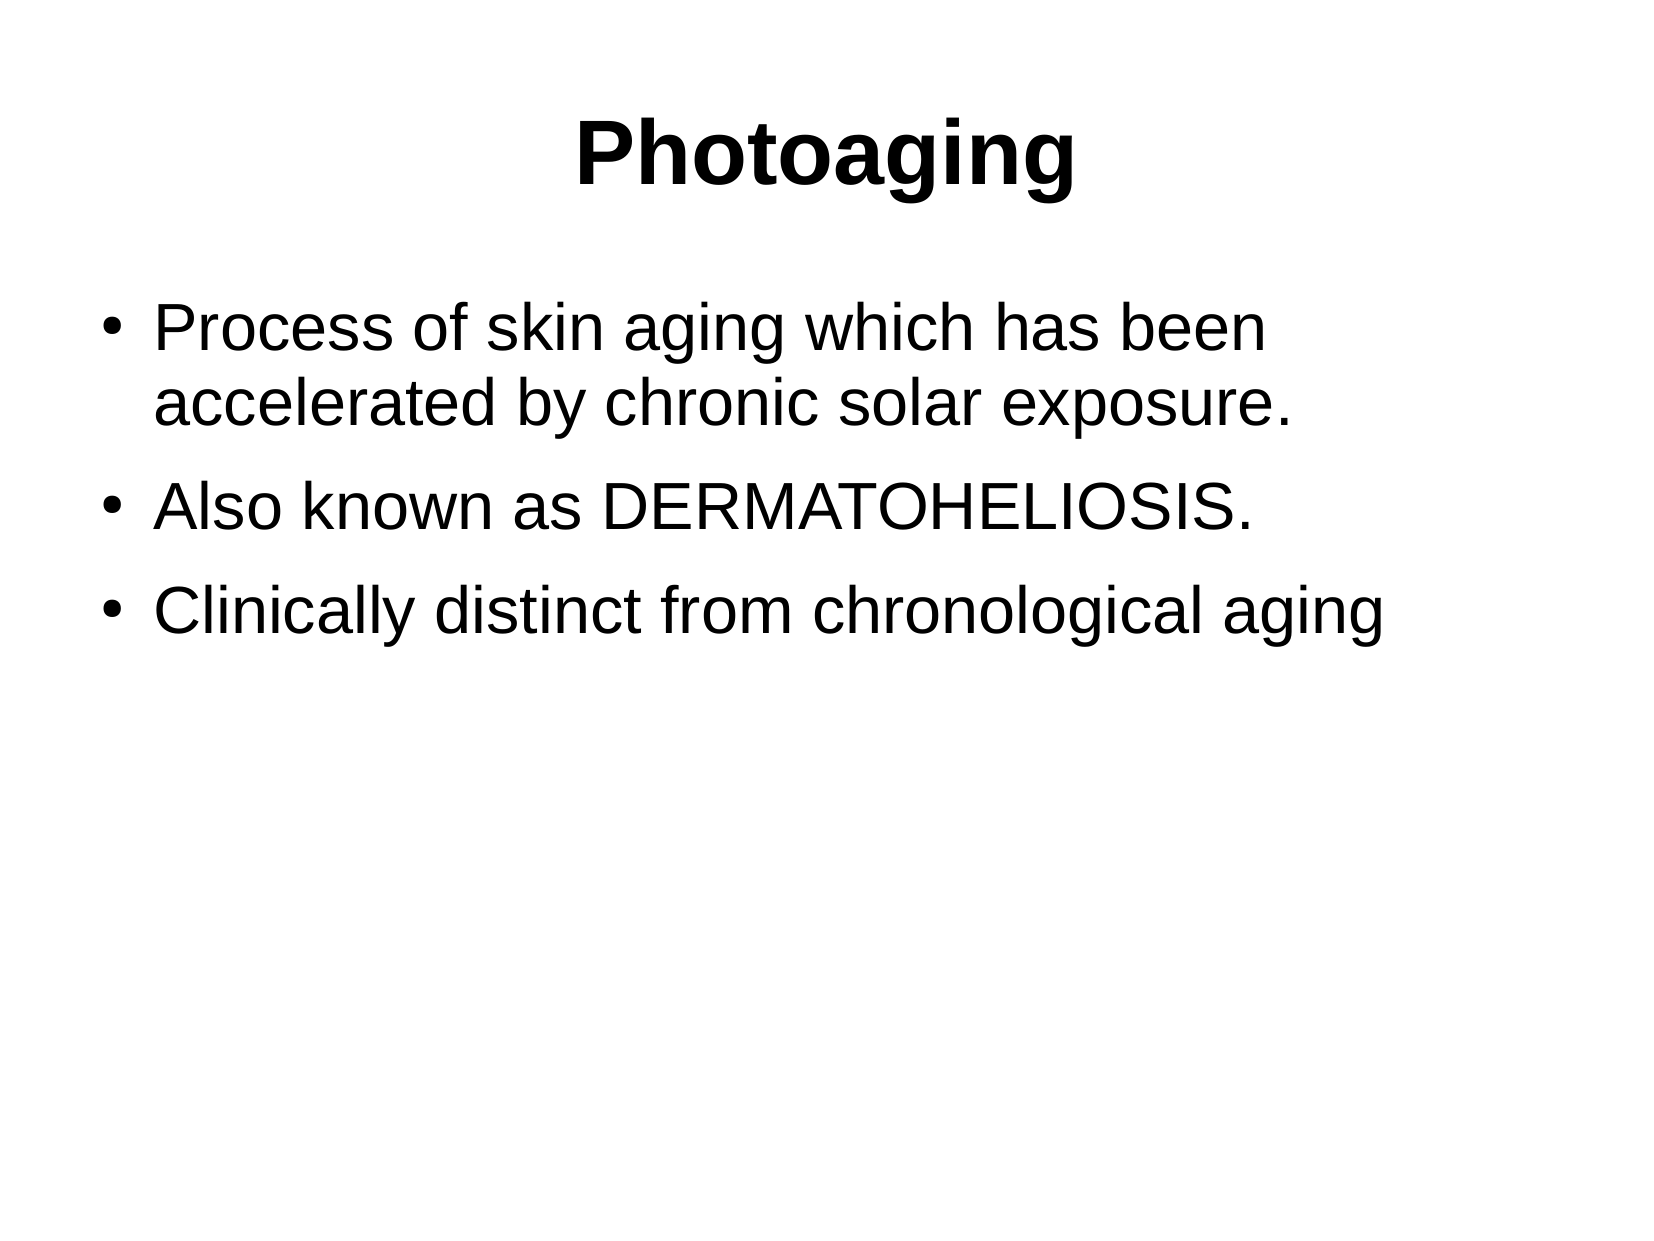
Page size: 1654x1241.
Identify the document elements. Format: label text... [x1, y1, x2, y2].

list Process of skin aging which has been accelerated by chronic solar exposure. Also known as DERMATOHELIOSIS. Clinically distinct from chronological aging [82, 290, 1571, 1109]
title Photoaging [82, 49, 1571, 257]
